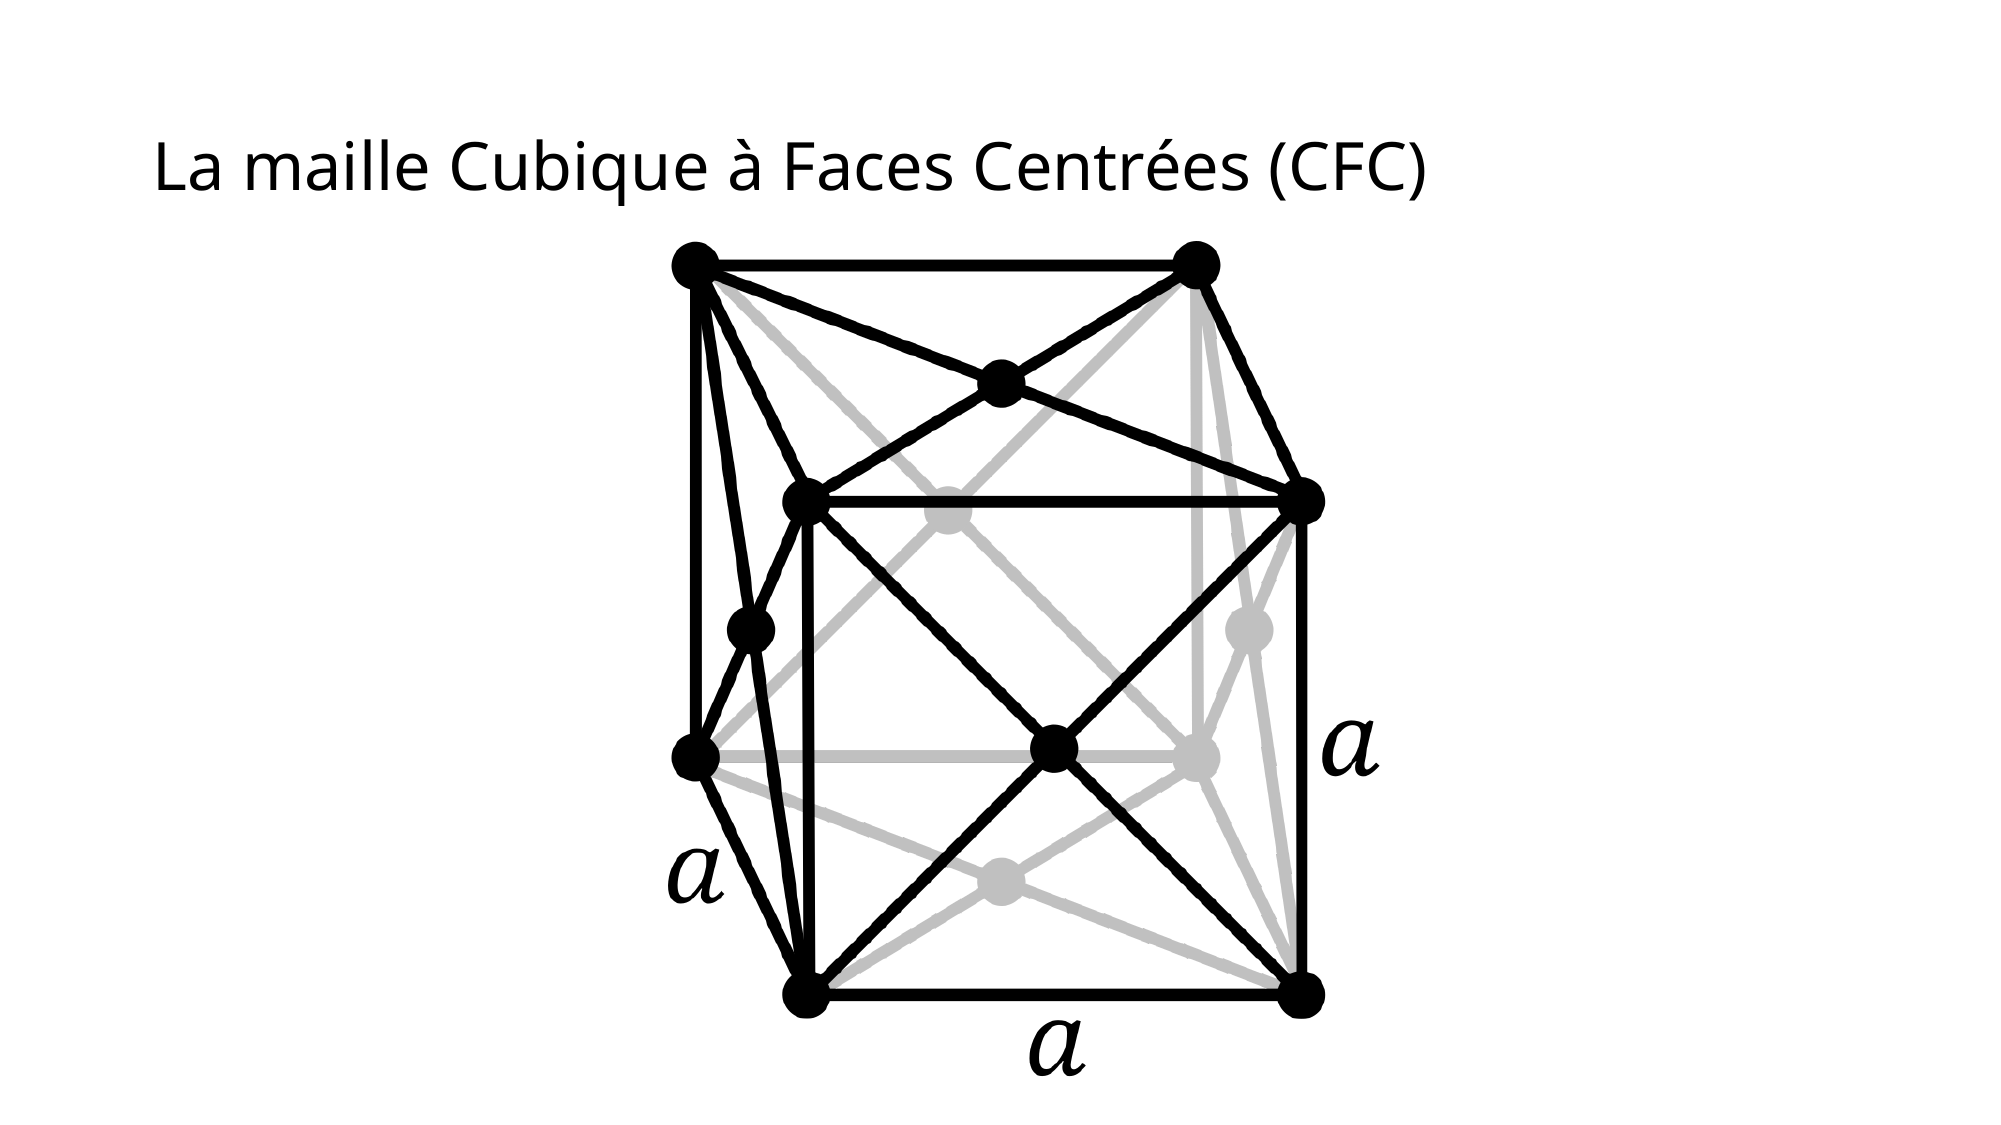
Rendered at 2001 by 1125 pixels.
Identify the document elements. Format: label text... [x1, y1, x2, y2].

picture [647, 220, 1397, 1094]
title La maille Cubique à Faces Centrées (CFC) [137, 59, 1863, 278]
